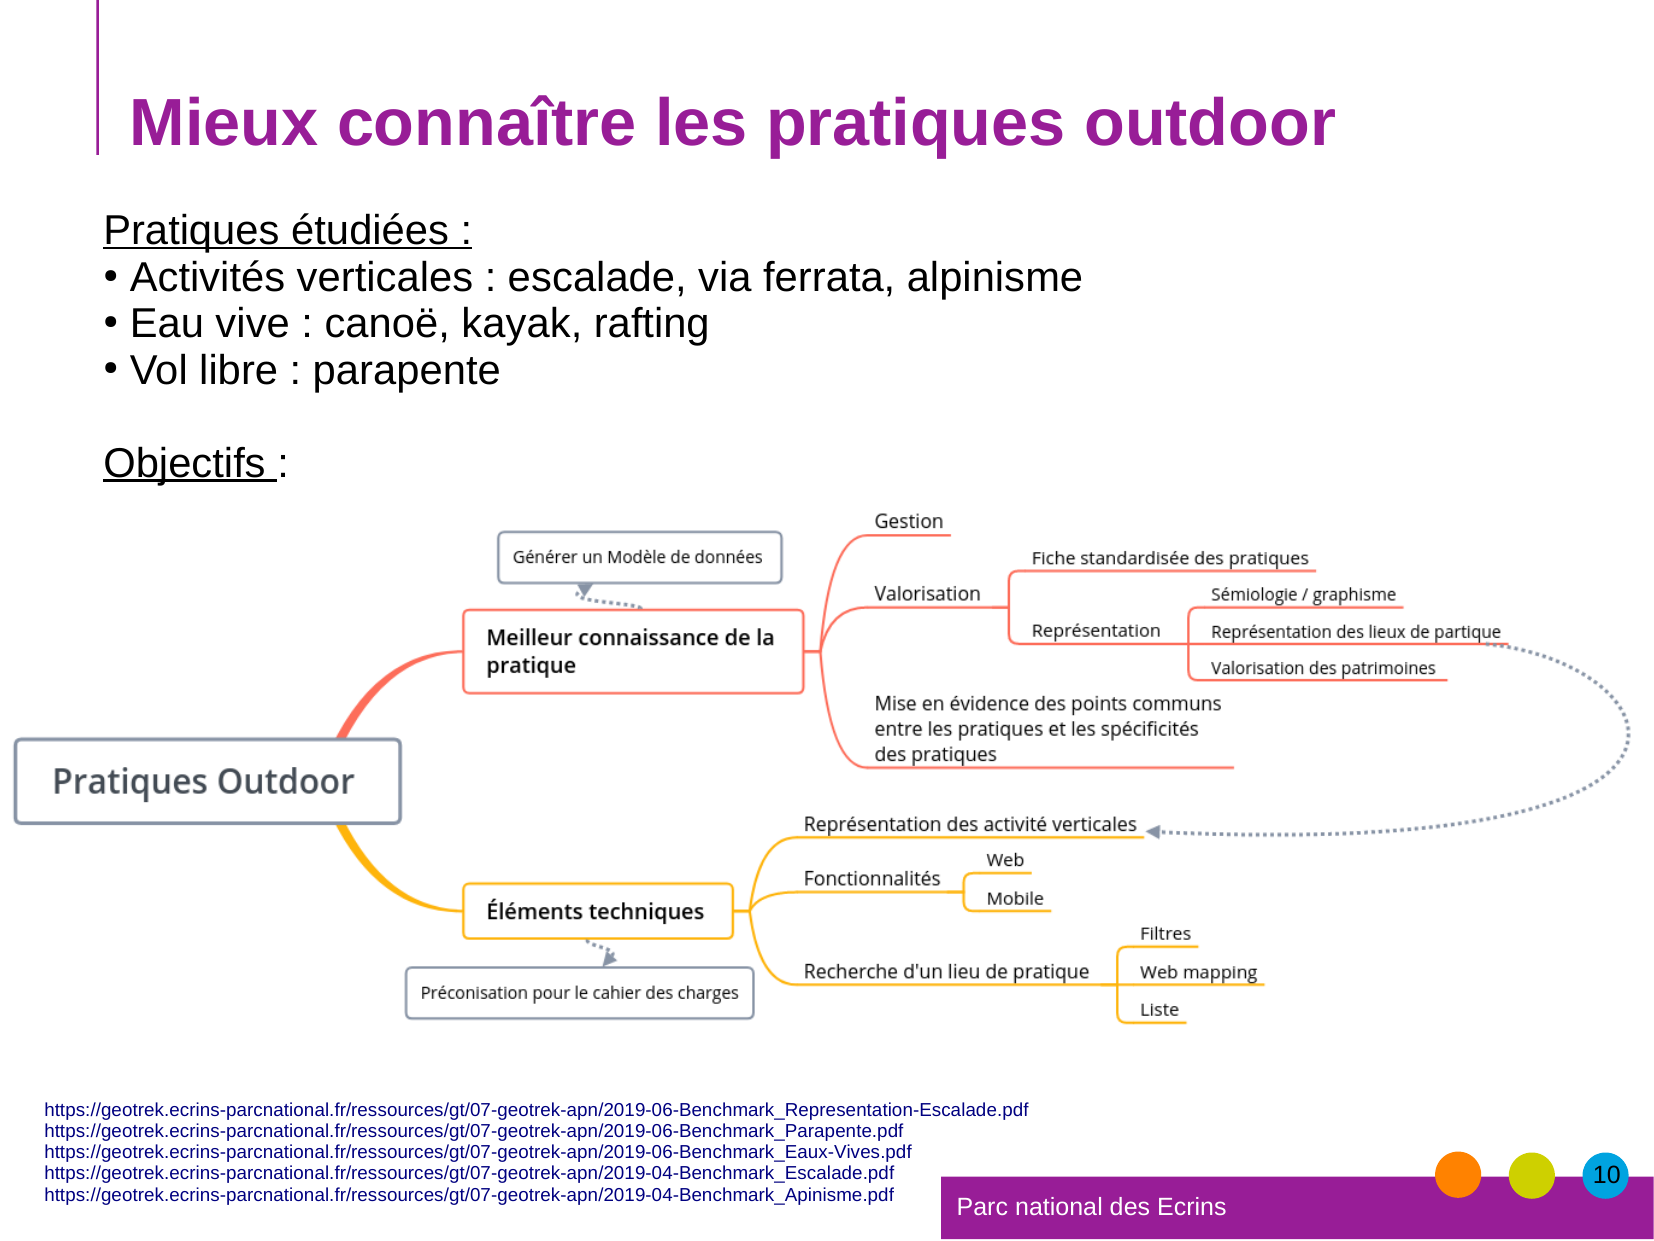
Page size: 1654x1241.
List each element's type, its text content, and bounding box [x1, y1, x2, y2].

title Mieux connaître les pratiques outdoor [129, 11, 1619, 160]
picture [5, 499, 1633, 1034]
text_box Pratiques étudiées : Activités verticales : escalade, via ferrata, alpinisme Eau vive : canoë, kayak, rafting Vol libre : parapente Objectifs : [88, 153, 1251, 499]
text_box https://geotrek.ecrins-parcnational.fr/ressources/gt/07-geotrek-apn/2019-06-Benchmark_Representation-Escalade.pdf https://geotrek.ecrins-parcnational.fr/ressources/gt/07-geotrek-apn/2019-06-Benchmark_Parapente.pdf https://geotrek.ecrins-parcnational.fr/ressources/gt/07-geotrek-apn/2019-06-Benchmark_Eaux-Vives.pdf https://geotrek.ecrins-parcnational.fr/ressources/gt/07-geotrek-apn/2019-04-Benchmark_Escalade.pdf https://geotrek.ecrins-parcnational.fr/ressources/gt/07-geotrek-apn/2019-04-Benchmark_Apinisme.pdf [29, 1092, 1316, 1213]
